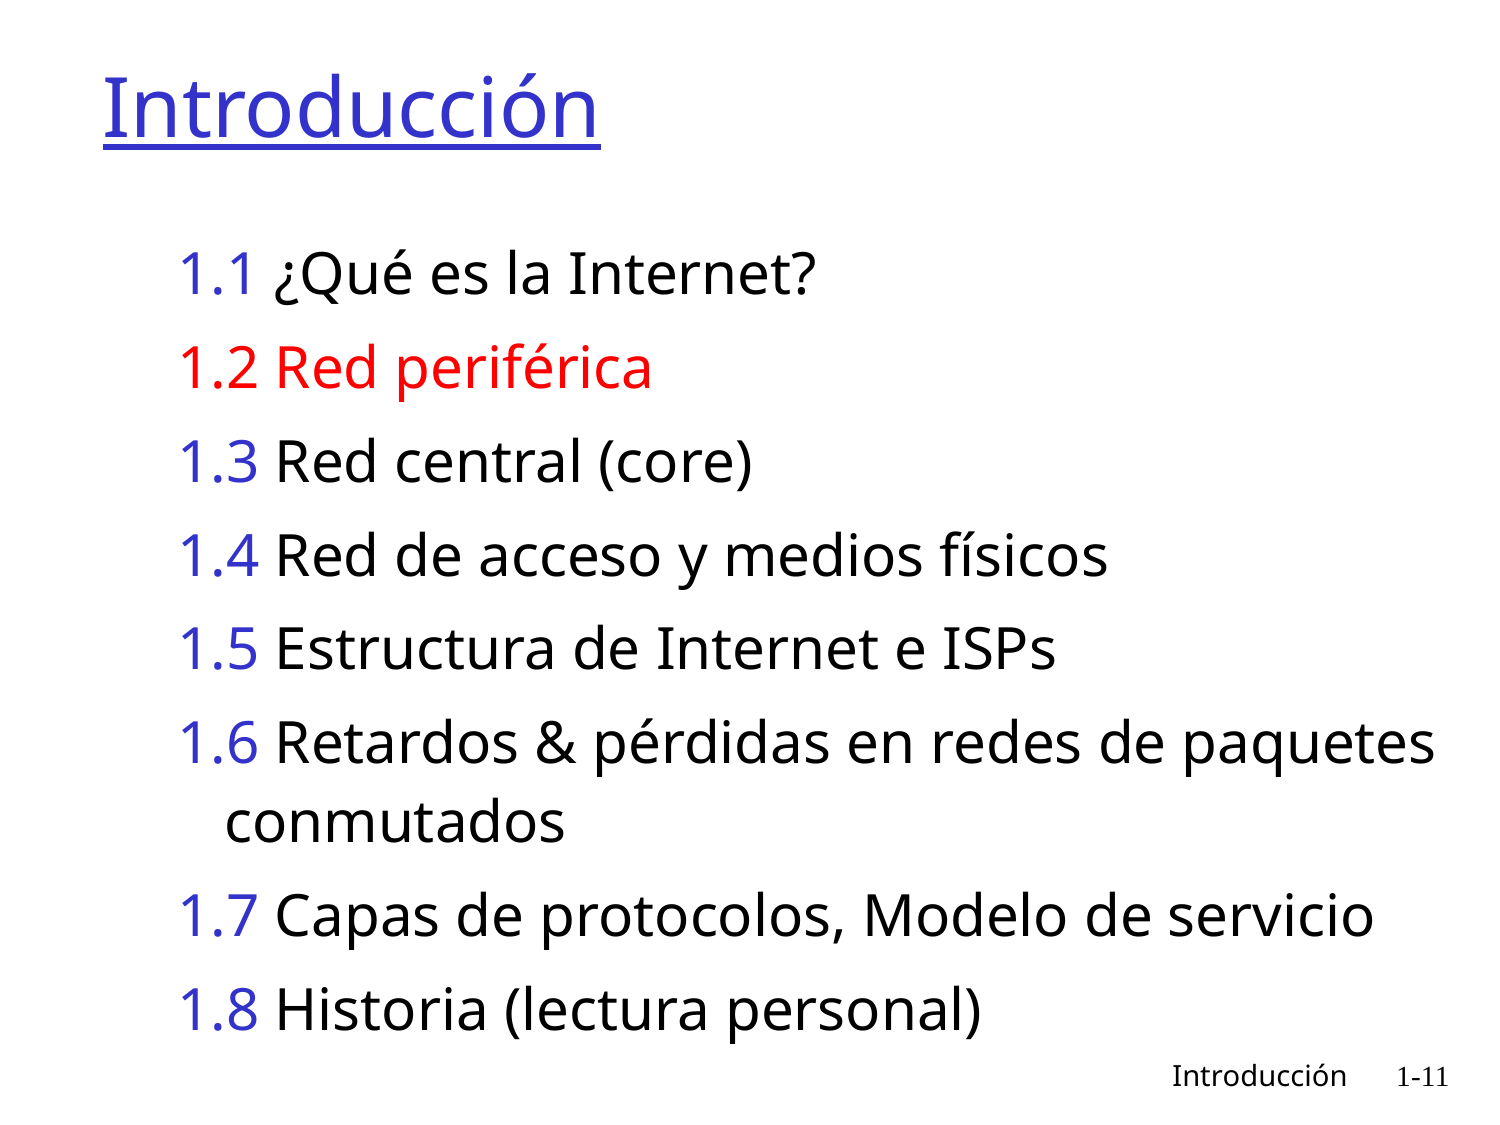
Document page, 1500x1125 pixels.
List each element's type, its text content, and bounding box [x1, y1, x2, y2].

list 1.1 ¿Qué es la Internet? 1.2 Red periférica 1.3 Red central (core) 1.4 Red de acceso y medios físicos 1.5 Estructura de Internet e ISPs 1.6 Retardos & pérdidas en redes de paquetes conmutados 1.7 Capas de protocolos, Modelo de servicio 1.8 Historia (lectura personal) [87, 224, 1463, 1023]
text_box 1-<number> [1362, 1050, 1466, 1125]
text_box Introducción [887, 1050, 1362, 1125]
title Introducción [87, 16, 1463, 196]
